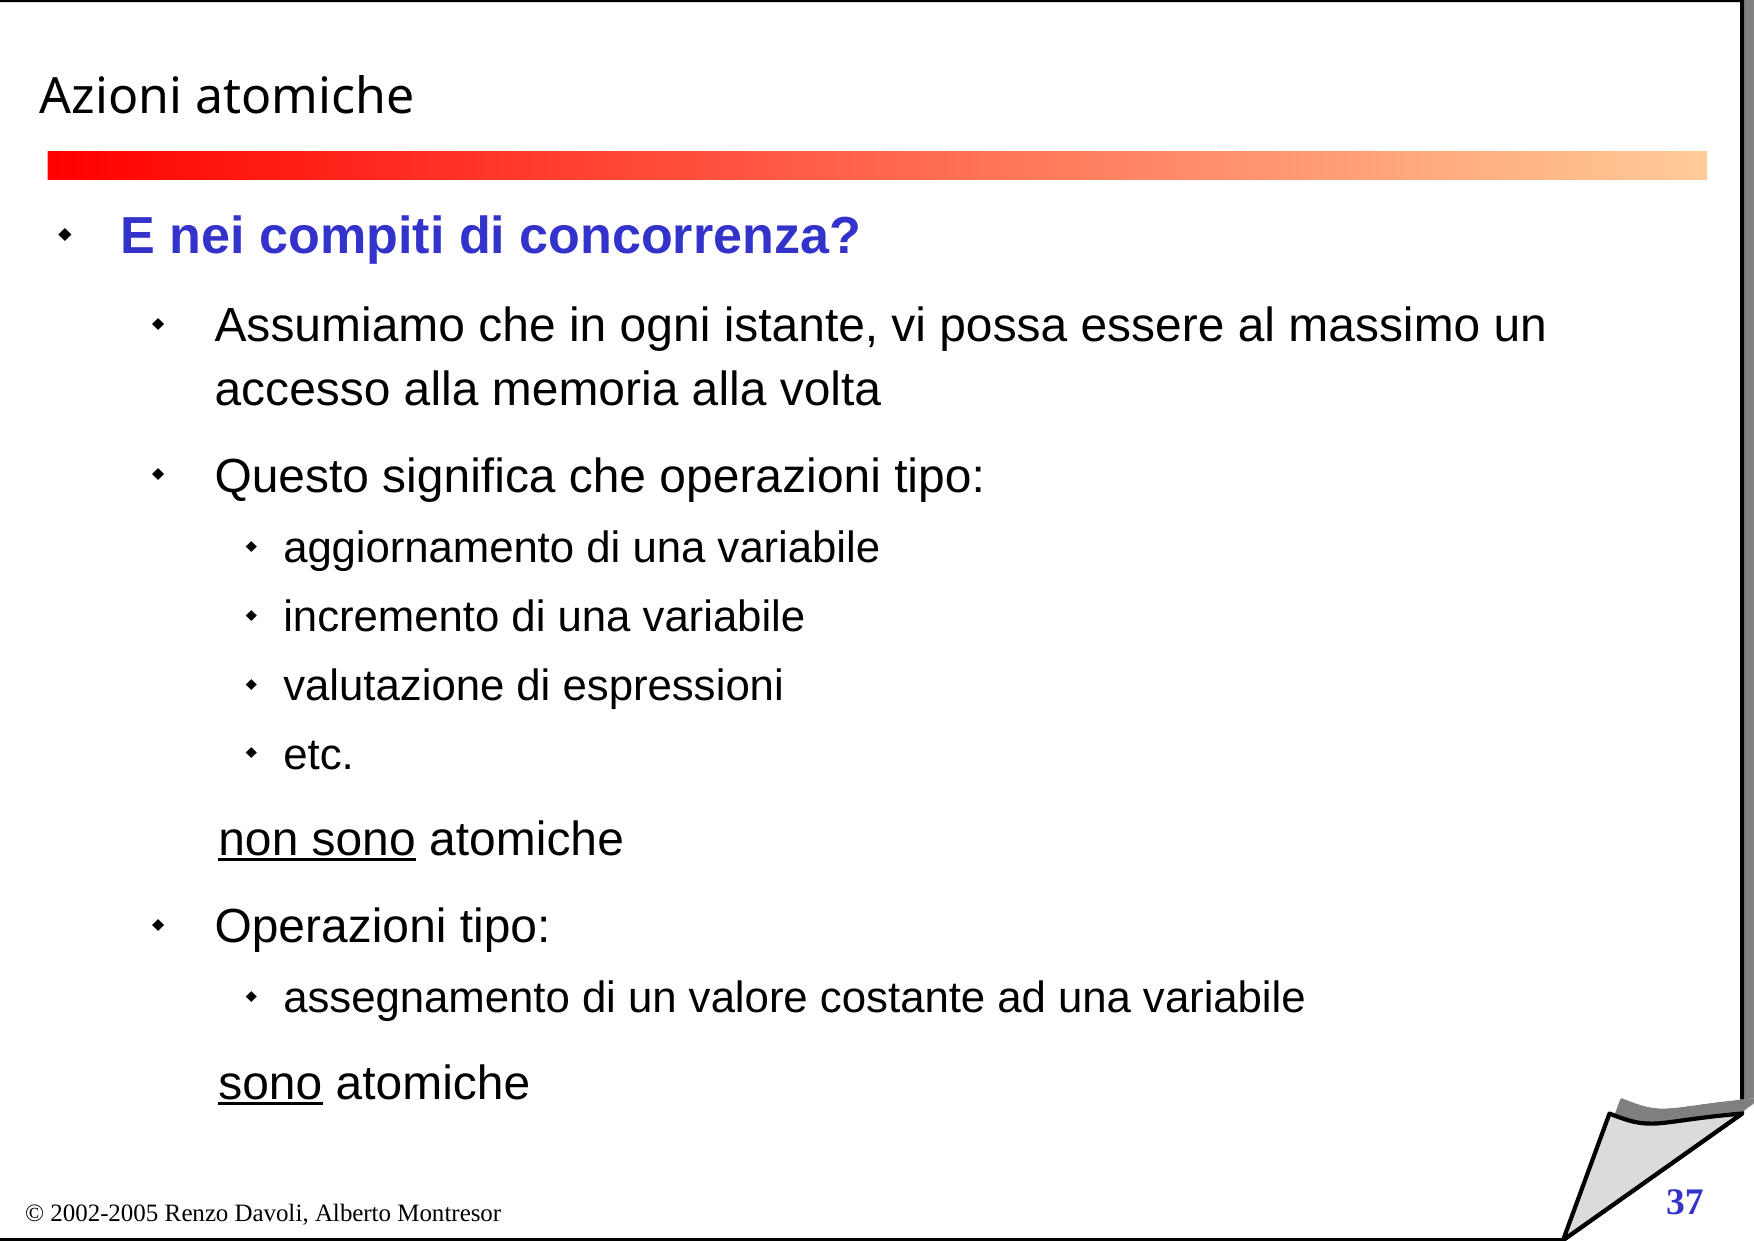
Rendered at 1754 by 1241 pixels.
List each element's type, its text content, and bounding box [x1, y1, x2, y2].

list E nei compiti di concorrenza? Assumiamo che in ogni istante, vi possa essere al massimo un accesso alla memoria alla volta Questo significa che operazioni tipo: aggiornamento di una variabile incremento di una variabile valutazione di espressioni etc. non sono atomiche Operazioni tipo: assegnamento di un valore costante ad una variabile sono atomiche [58, 206, 1696, 1151]
title Azioni atomiche [39, 49, 1713, 144]
